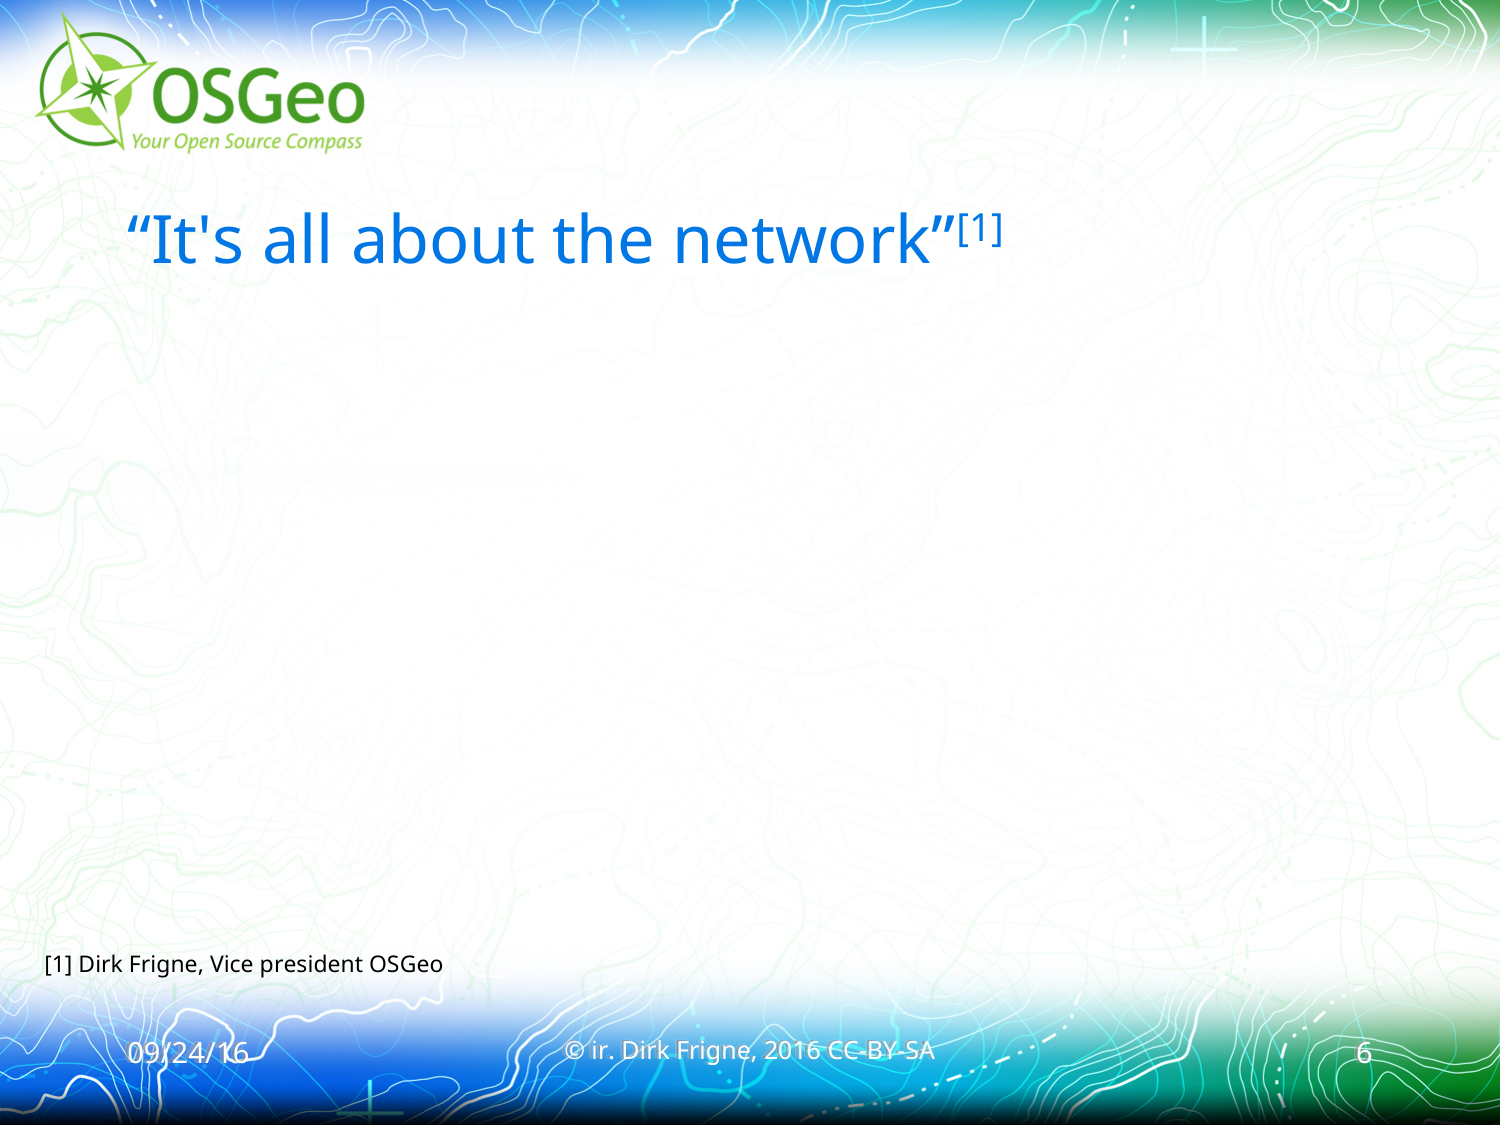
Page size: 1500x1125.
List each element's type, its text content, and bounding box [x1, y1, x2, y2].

title “It's all about the network”[1] [112, 187, 1388, 288]
picture [0, 0, 1500, 1125]
text_box [1] Dirk Frigne, Vice president OSGeo [29, 942, 497, 985]
